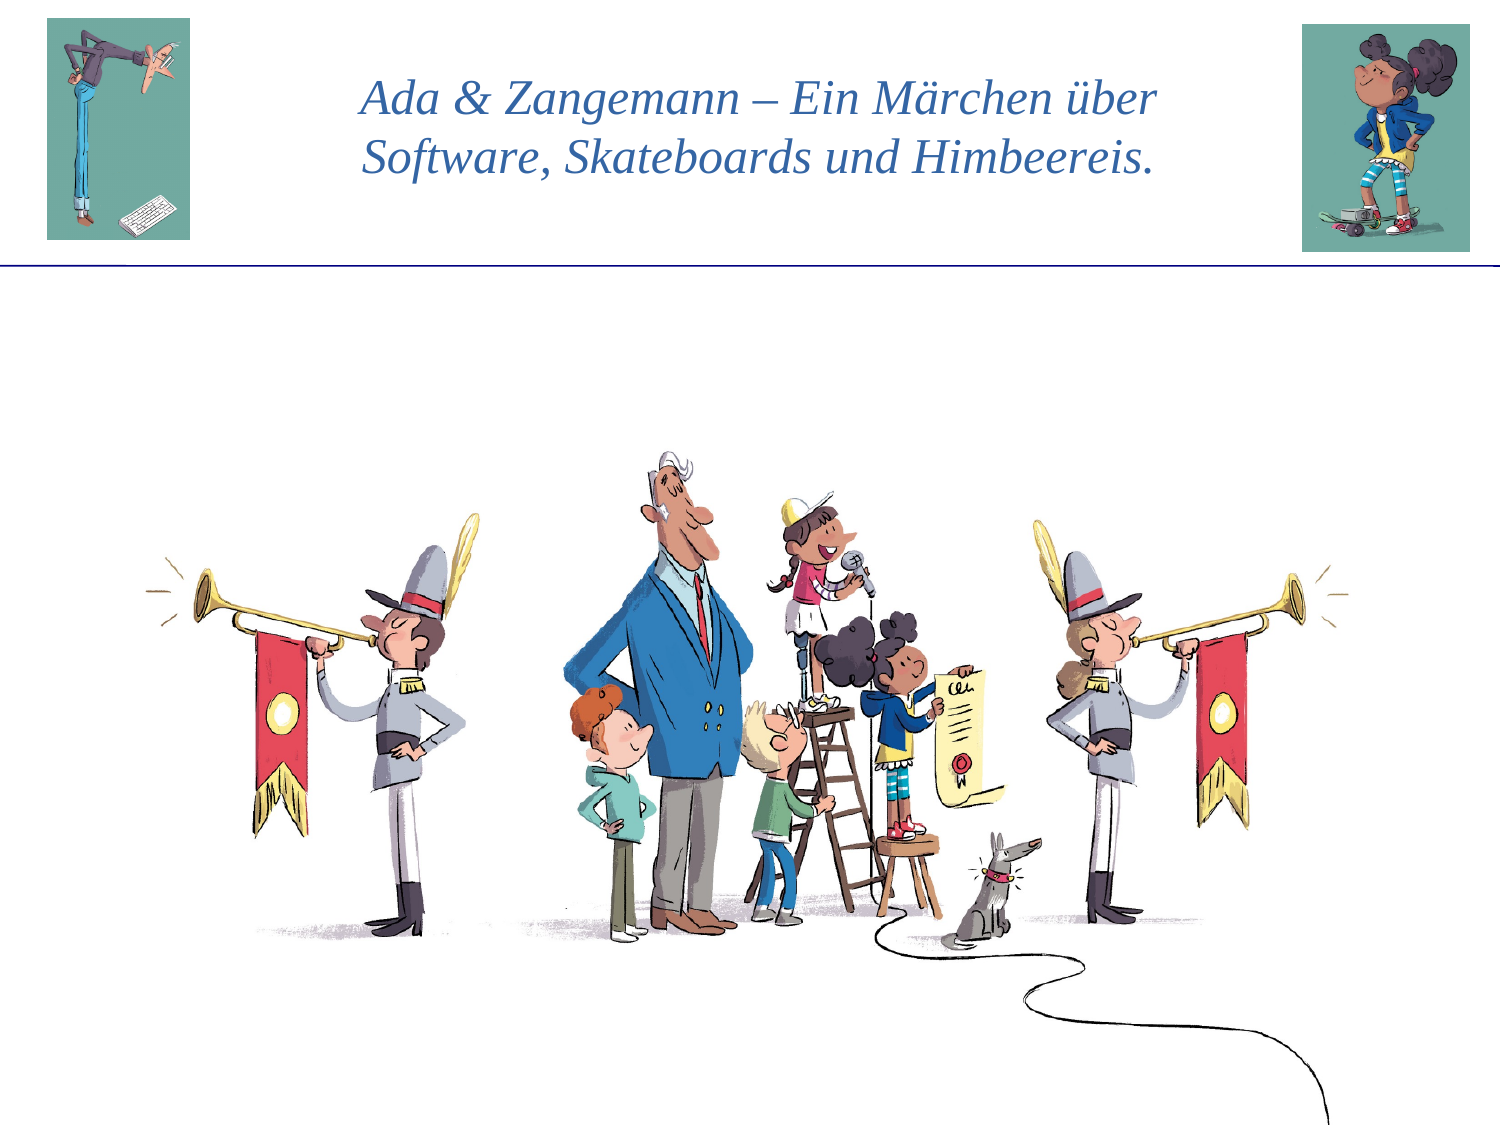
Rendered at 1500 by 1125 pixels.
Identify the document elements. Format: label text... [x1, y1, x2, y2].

picture [3, 345, 1500, 1125]
picture [47, 18, 190, 240]
text_box Ada & Zangemann – Ein Märchen über Software, Skateboards und Himbeereis. [274, 59, 1244, 194]
picture [1302, 24, 1470, 252]
